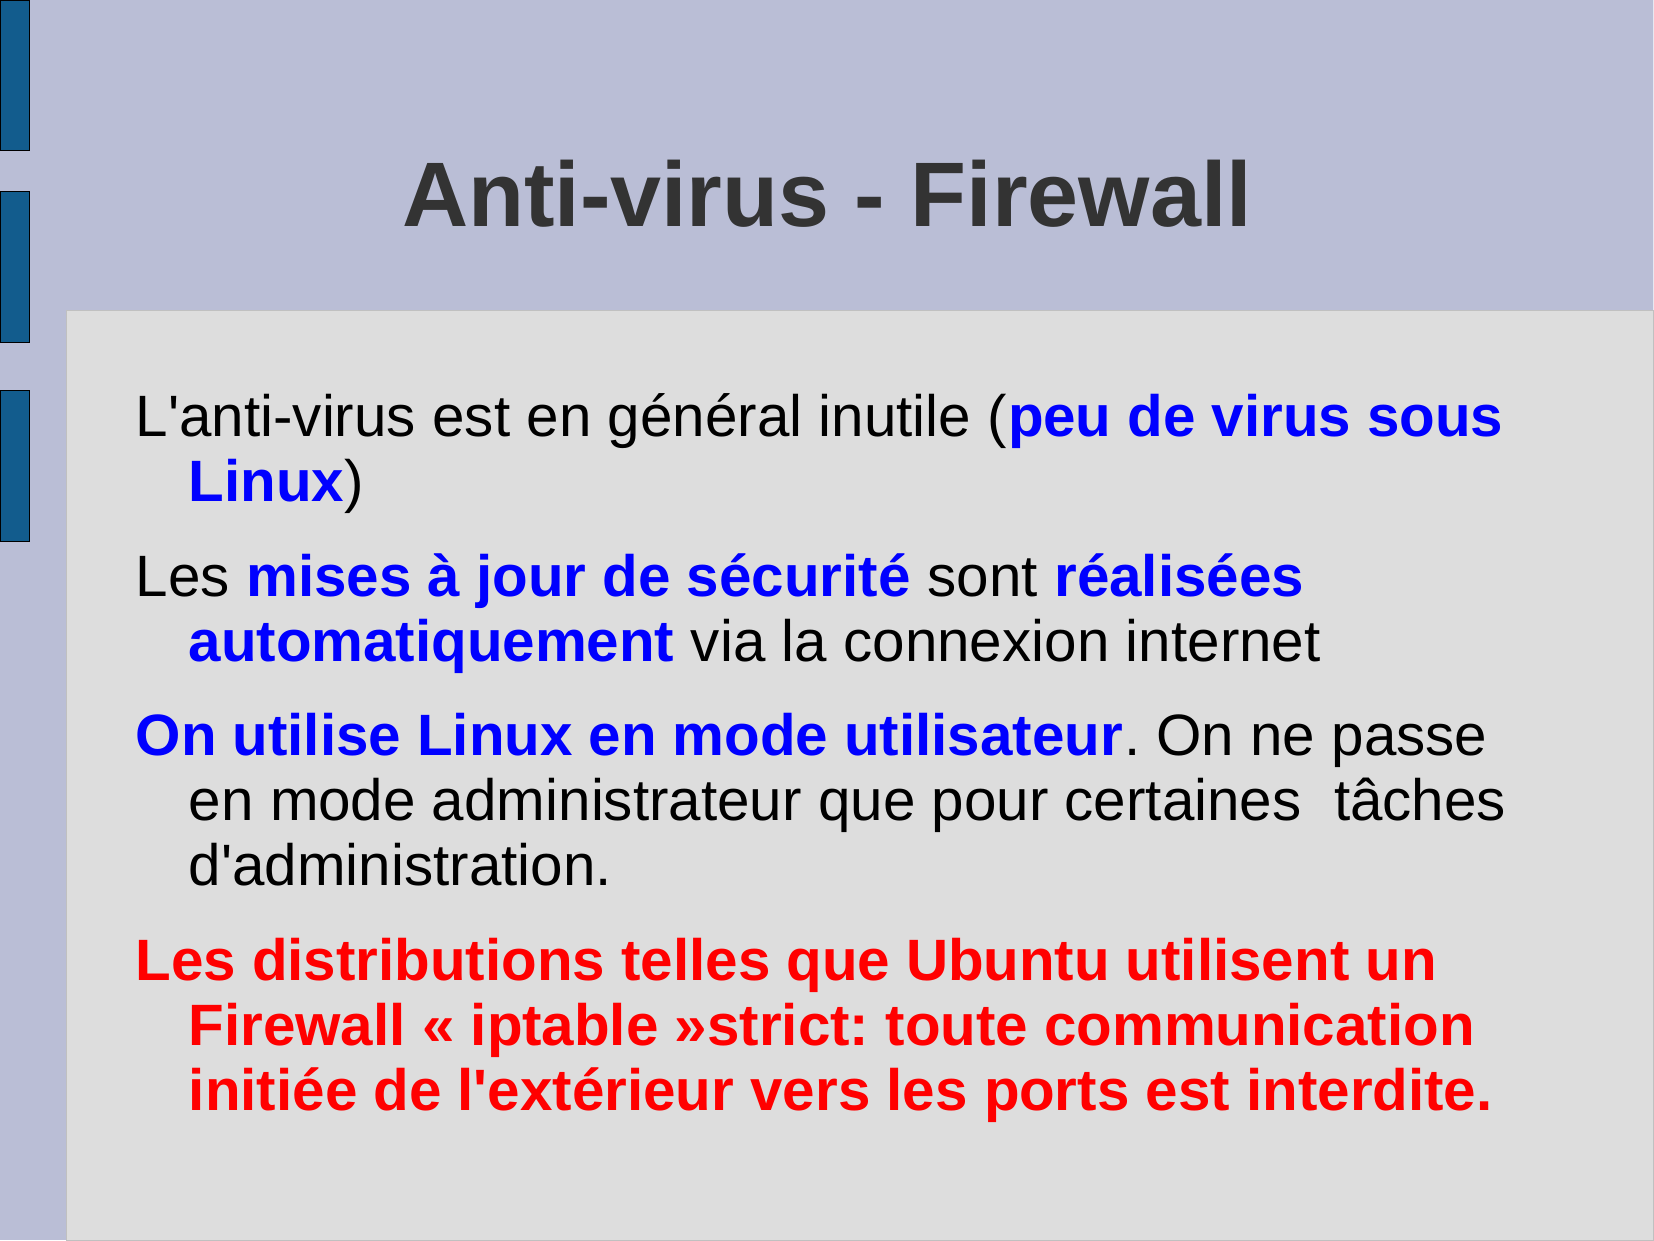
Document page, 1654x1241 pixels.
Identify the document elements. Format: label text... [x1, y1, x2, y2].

title Anti-virus - Firewall [121, 91, 1534, 299]
list L'anti-virus est en général inutile (peu de virus sous Linux) Les mises à jour de sécurité sont réalisées automatiquement via la connexion internet On utilise Linux en mode utilisateur. On ne passe en mode administrateur que pour certaines tâches d'administration. Les distributions telles que Ubuntu utilisent un Firewall « iptable »strict: toute communication initiée de l'extérieur vers les ports est interdite. [118, 383, 1531, 1166]
